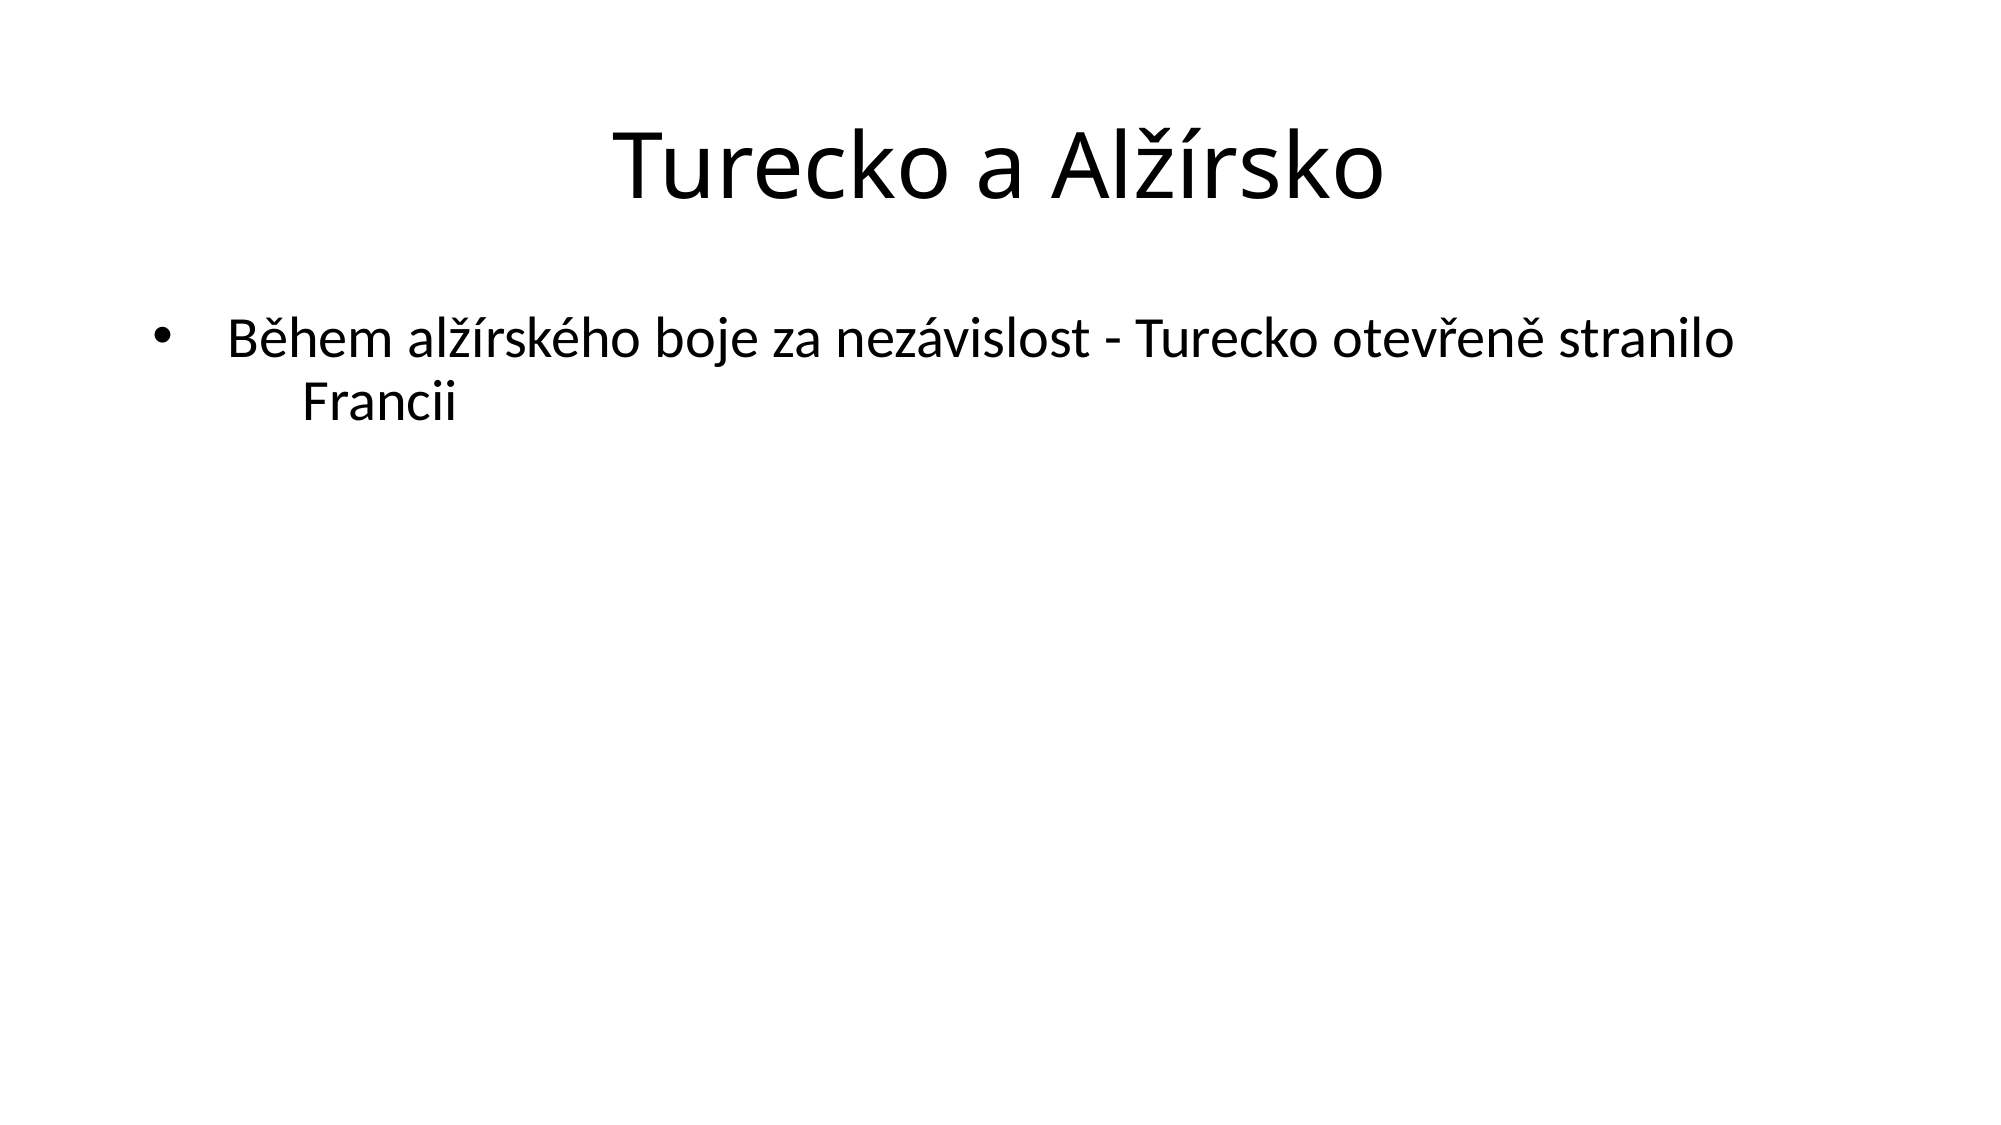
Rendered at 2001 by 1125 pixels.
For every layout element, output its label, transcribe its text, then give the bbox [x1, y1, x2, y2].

list Během alžírského boje za nezávislost - Turecko otevřeně stranilo Francii [137, 299, 1863, 1014]
title Turecko a Alžírsko [137, 59, 1863, 278]
